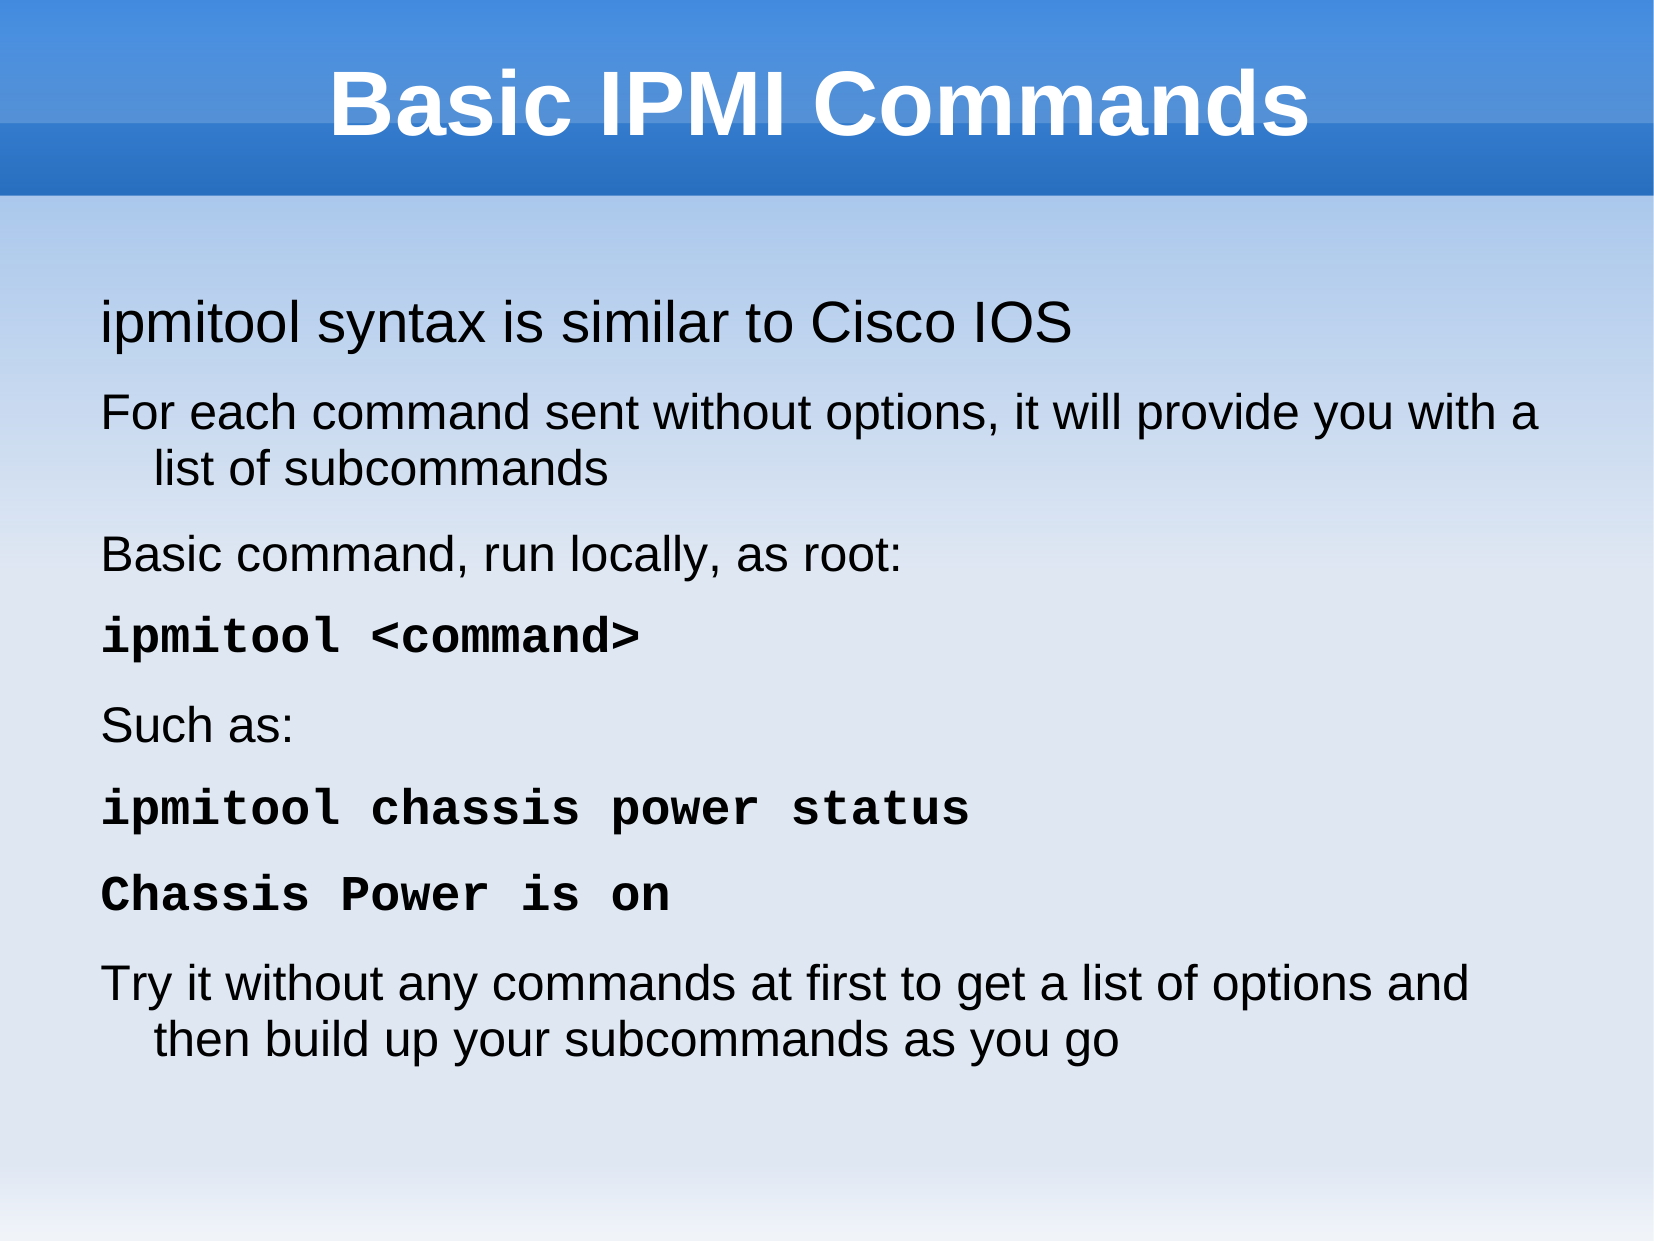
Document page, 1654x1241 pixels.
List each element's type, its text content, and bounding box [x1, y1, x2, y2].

picture [0, 0, 1654, 1241]
title Basic IPMI Commands [76, 7, 1565, 200]
list ipmitool syntax is similar to Cisco IOS For each command sent without options, it will provide you with a list of subcommands Basic command, run locally, as root: ipmitool <command> Such as: ipmitool chassis power status Chassis Power is on Try it without any commands at first to get a list of options and then build up your subcommands as you go [82, 290, 1571, 1094]
